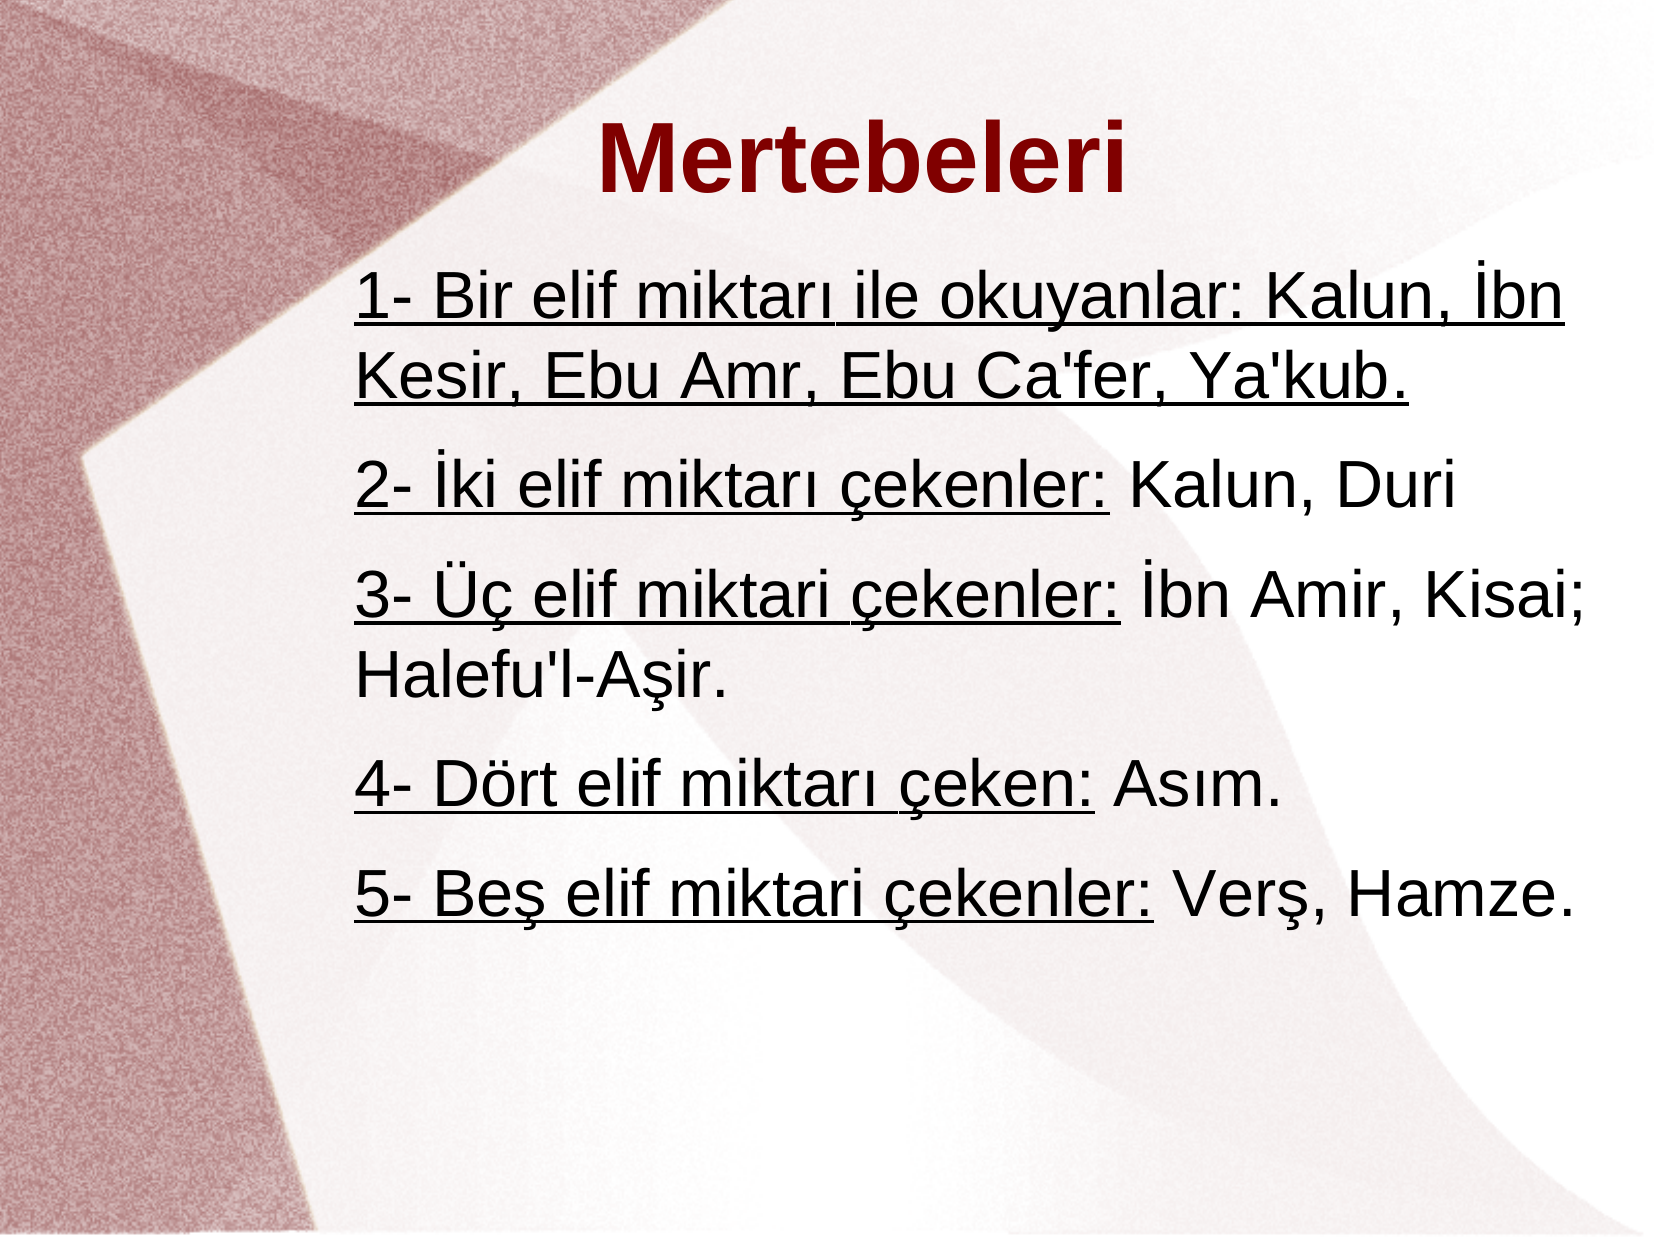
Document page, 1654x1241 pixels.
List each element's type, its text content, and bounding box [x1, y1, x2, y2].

title Mertebeleri [596, 56, 1607, 177]
subtitle 1- Bir elif miktarı ile okuyanlar: Kalun, İbn Kesir, Ebu Amr, Ebu Ca'fer, Ya'kub. 2- İki elif miktarı çekenler: Kalun, Duri 3- Üç elif miktari çekenler: İbn Amir, Kisai; Halefu'l-Aşir. 4- Dört elif miktarı çeken: Asım. 5- Beş elif miktari çekenler: Verş, Hamze. [354, 177, 1625, 1004]
